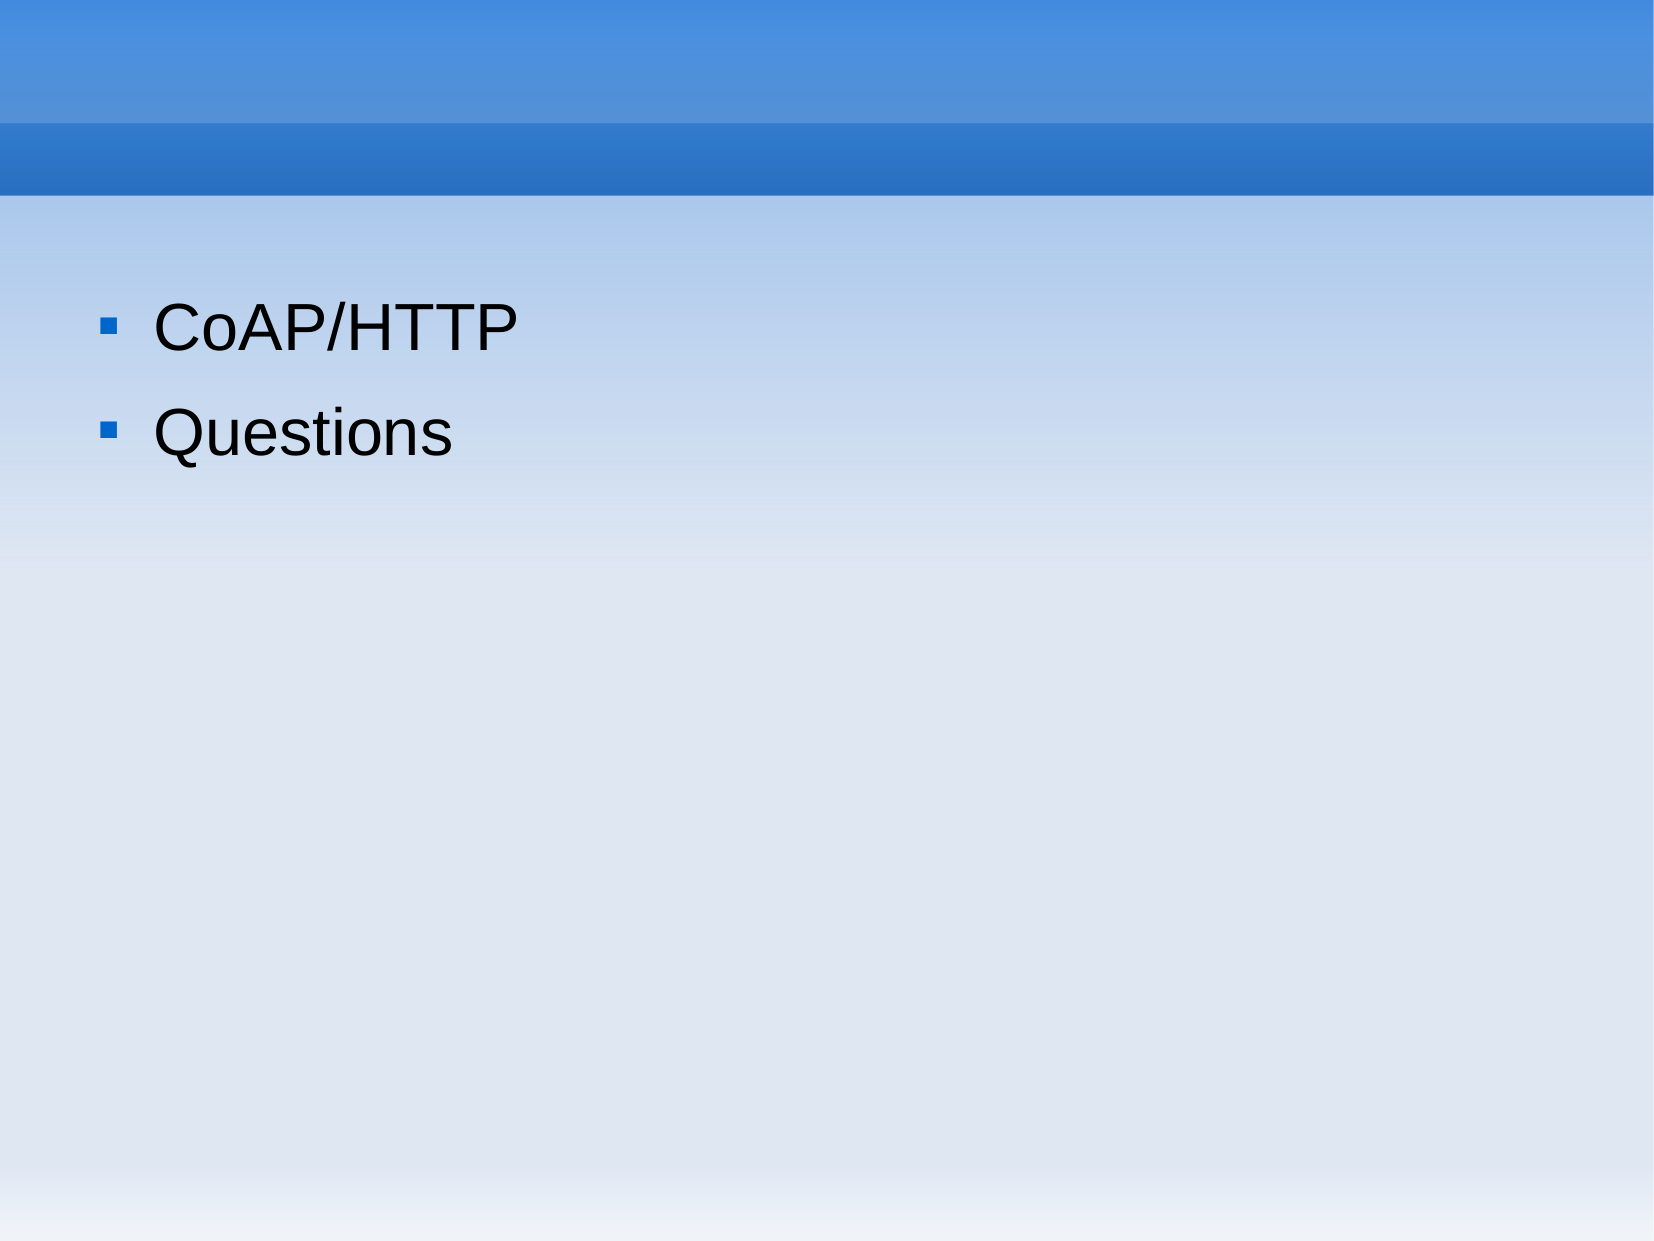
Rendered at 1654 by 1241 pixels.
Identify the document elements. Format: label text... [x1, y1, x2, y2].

list CoAP/HTTP Questions [82, 290, 1571, 1109]
picture [0, 0, 1654, 1241]
